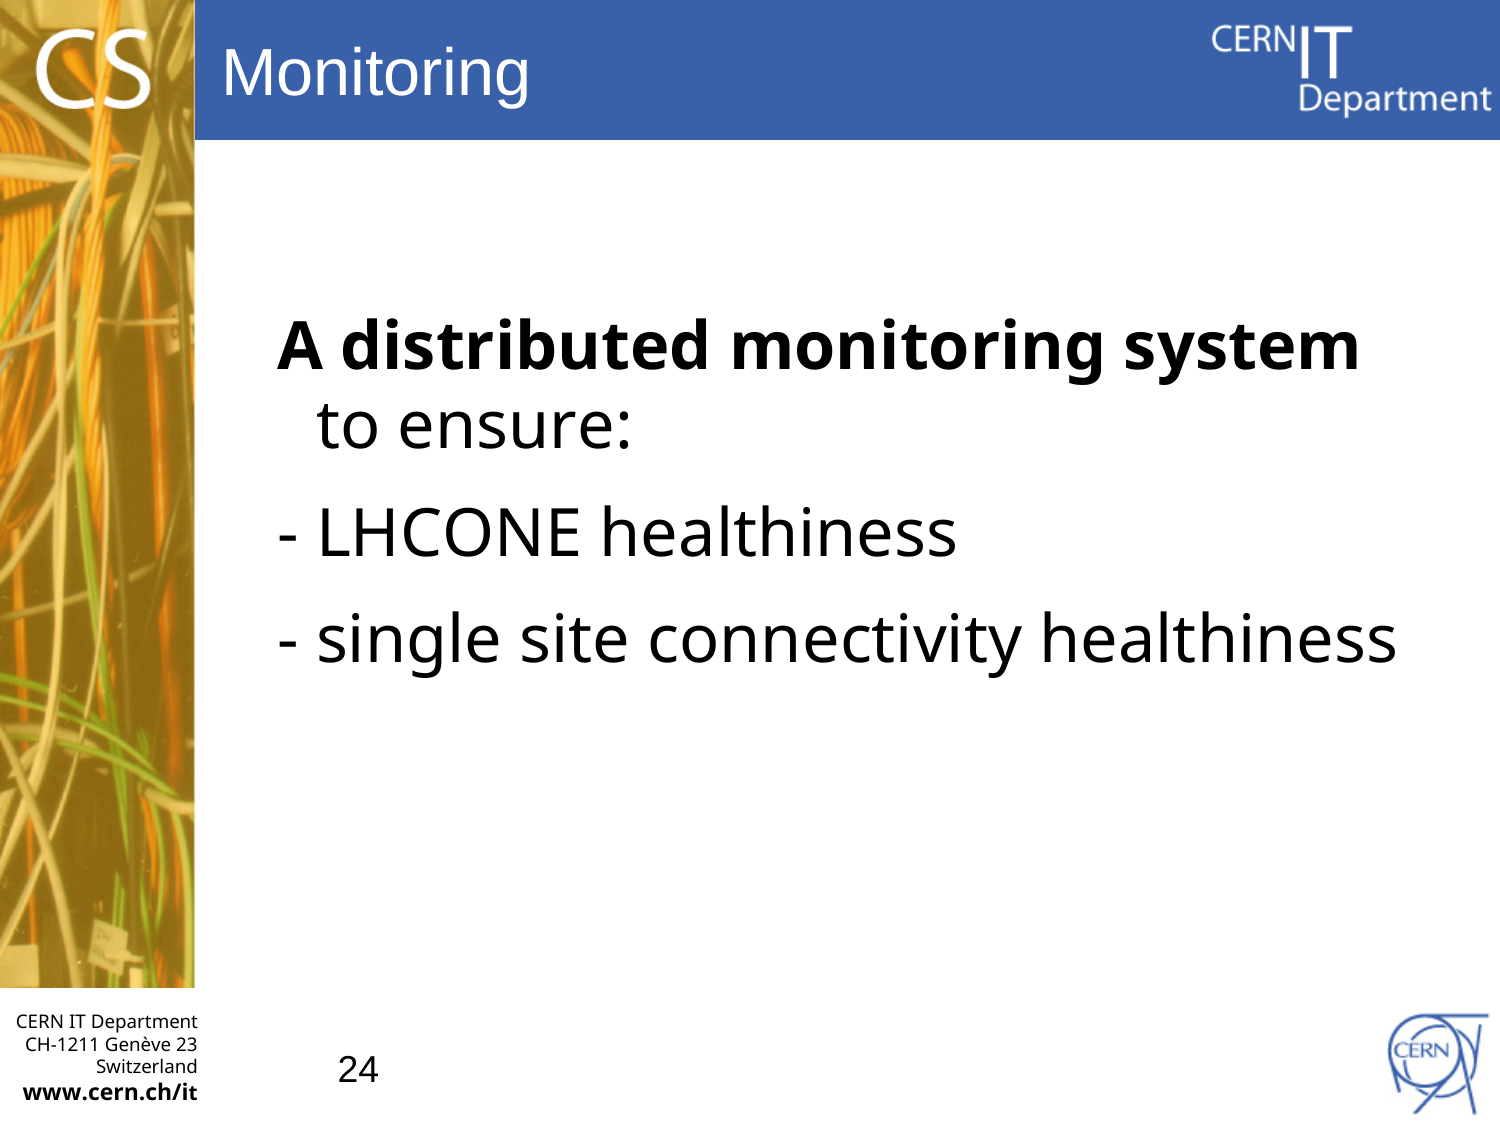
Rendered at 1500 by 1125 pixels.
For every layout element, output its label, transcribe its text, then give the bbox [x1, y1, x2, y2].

picture [1387, 1012, 1490, 1115]
picture [0, 0, 206, 988]
picture [1307, 0, 1500, 140]
title Monitoring [206, 0, 1307, 157]
text_box A distributed monitoring system to ensure: - LHCONE healthiness - single site connectivity healthiness [262, 294, 1429, 906]
